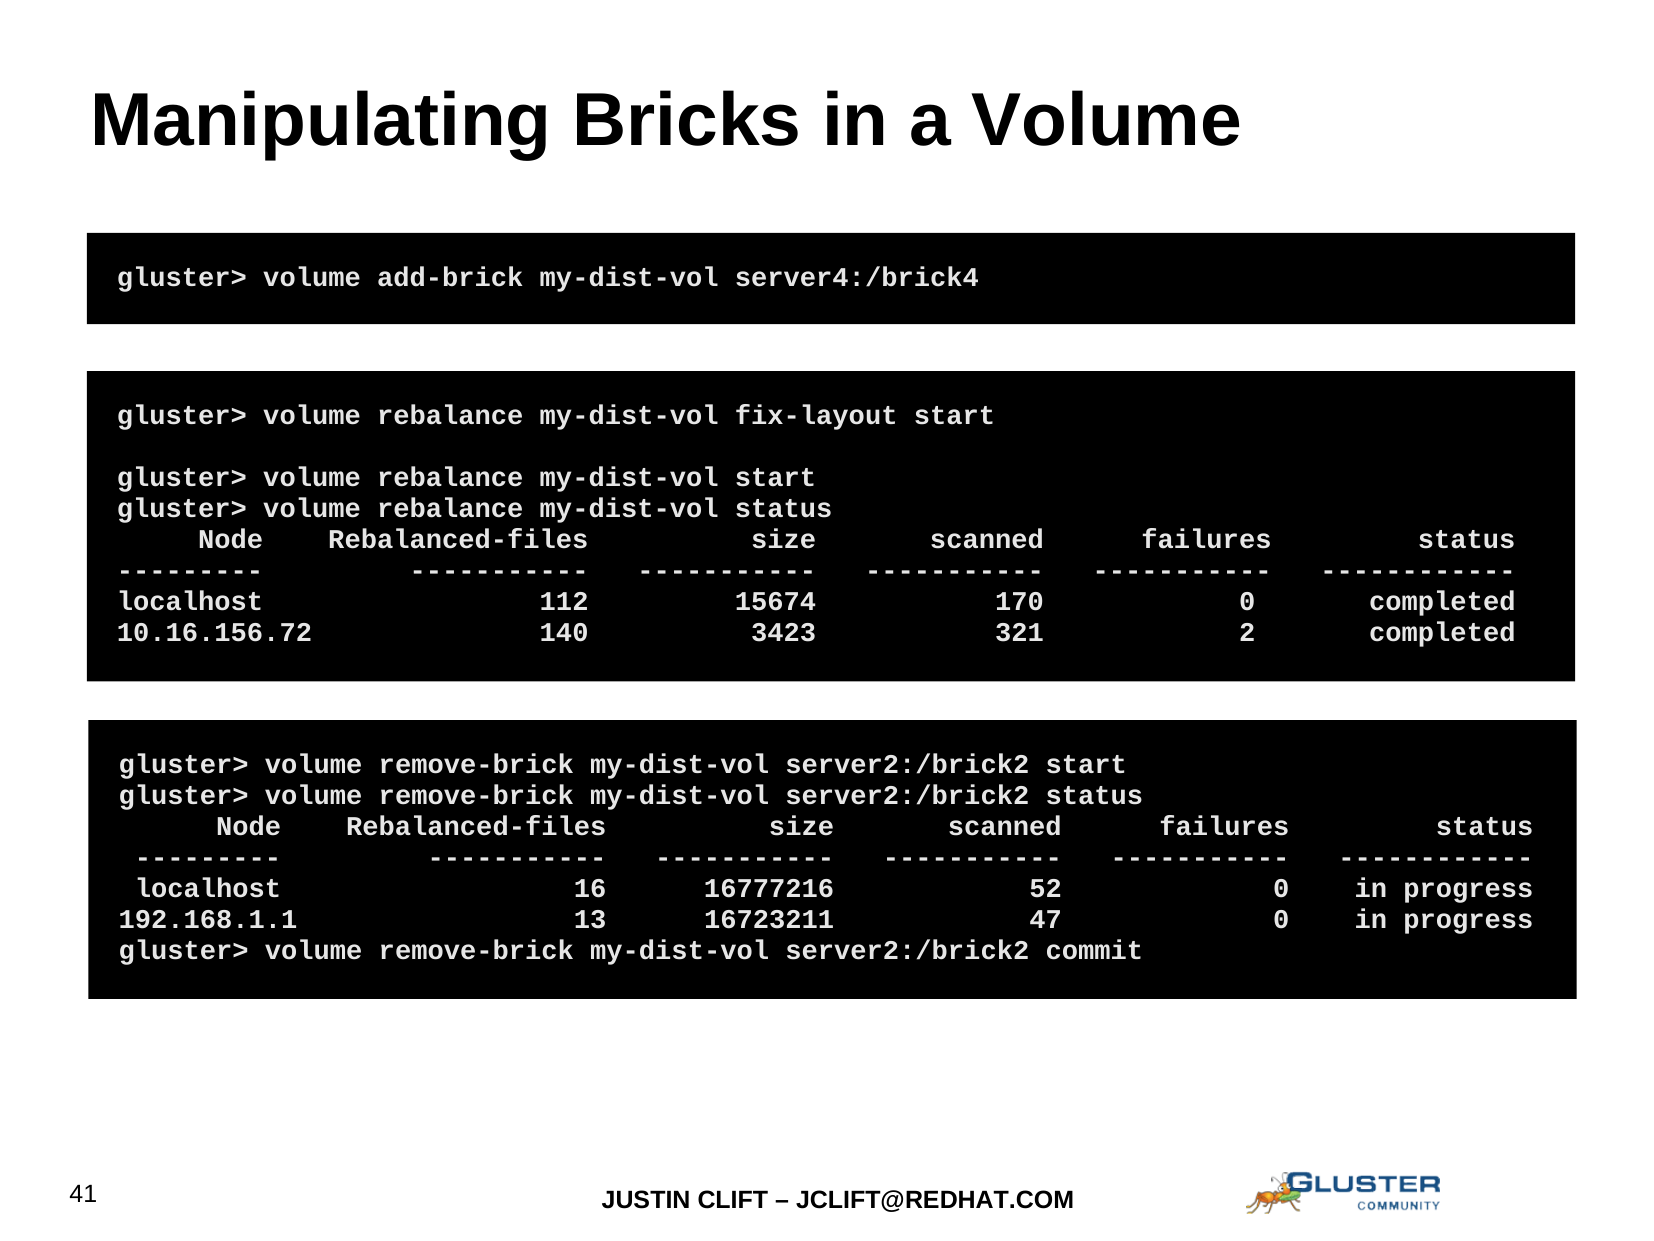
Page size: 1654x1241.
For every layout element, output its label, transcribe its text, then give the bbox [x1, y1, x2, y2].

list gluster> volume remove-brick my-dist-vol server2:/brick2 start gluster> volume remove-brick my-dist-vol server2:/brick2 status Node Rebalanced-files size scanned failures status --------- ----------- ----------- ----------- ----------- ------------ localhost 16 16777216 52 0 in progress 192.168.1.1 13 16723211 47 0 in progress gluster> volume remove-brick my-dist-vol server2:/brick2 commit [88, 720, 1577, 999]
list gluster> volume rebalance my-dist-vol fix-layout start gluster> volume rebalance my-dist-vol start gluster> volume rebalance my-dist-vol status Node Rebalanced-files size scanned failures status --------- ----------- ----------- ----------- ----------- ------------ localhost 112 15674 170 0 completed 10.16.156.72 140 3423 321 2 completed [86, 371, 1576, 682]
list gluster> volume add-brick my-dist-vol server4:/brick4 [86, 232, 1576, 324]
picture [1246, 1170, 1440, 1215]
title Manipulating Bricks in a Volume [90, 15, 1579, 223]
